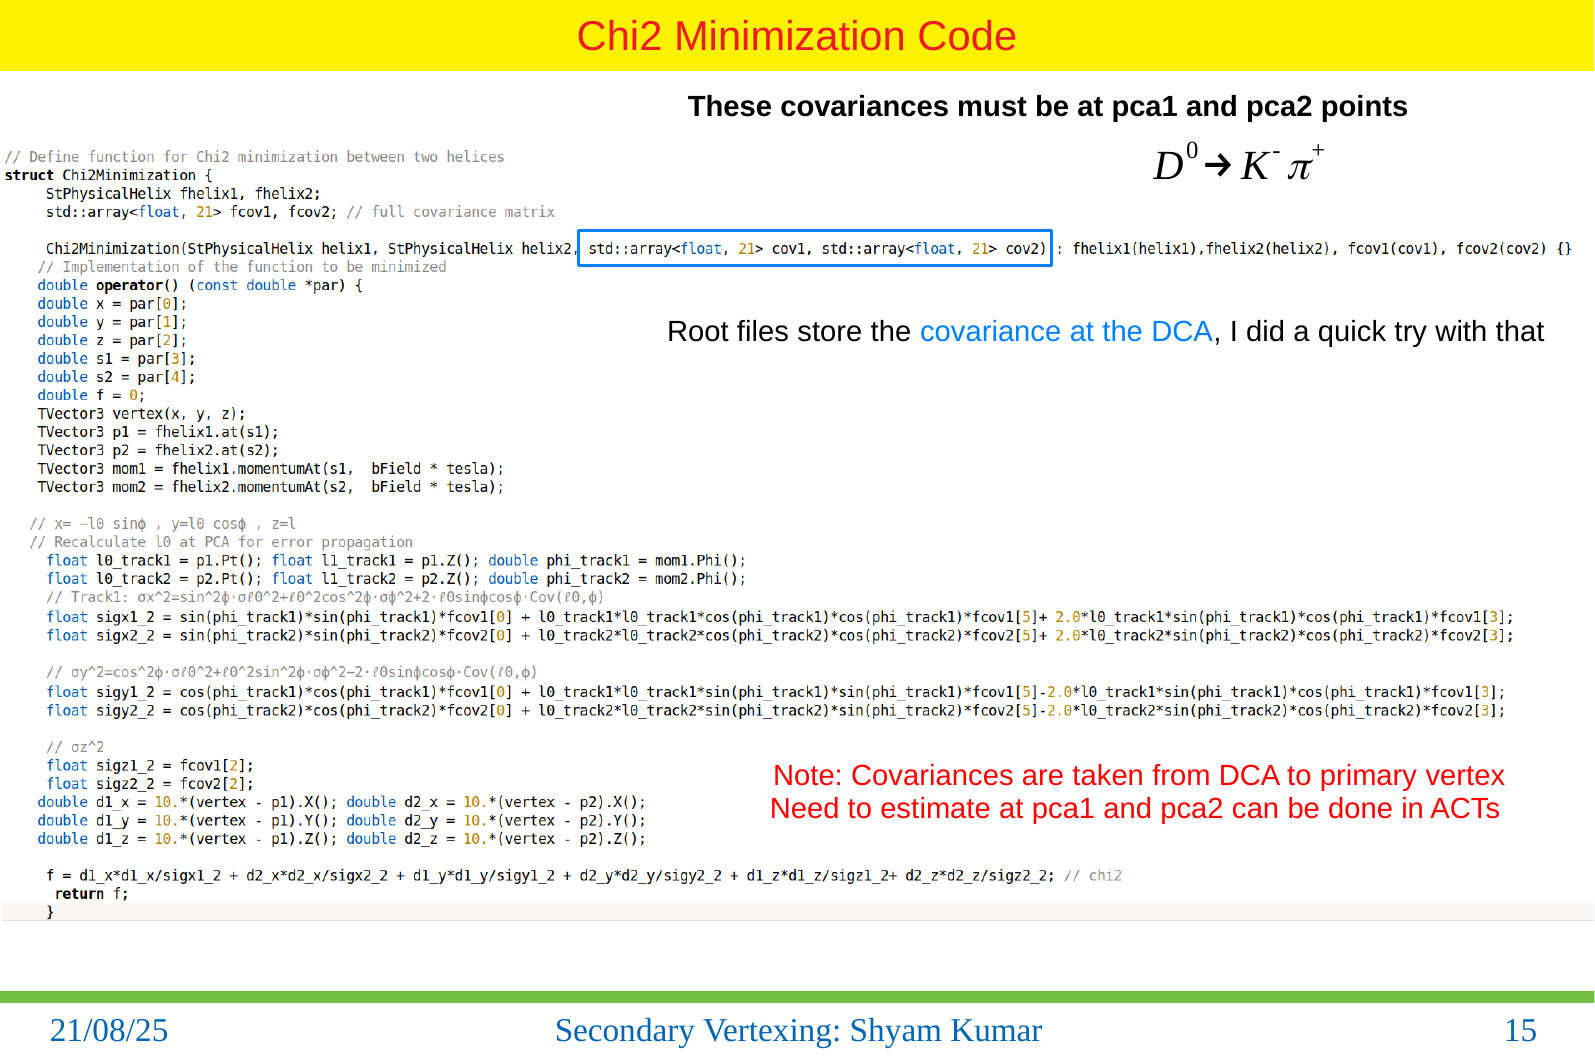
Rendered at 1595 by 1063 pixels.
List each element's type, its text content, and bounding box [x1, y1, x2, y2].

text_box These covariances must be at pca1 and pca2 points [673, 82, 1595, 224]
picture [2, 144, 1595, 921]
title Chi2 Minimization Code [0, 0, 1595, 71]
text_box Root files store the covariance at the DCA, I did a quick try with that [652, 307, 1595, 388]
chart [1145, 137, 1331, 189]
text_box Note: Covariances are taken from DCA to primary vertex Need to estimate at pca1 and pca2 can be done in ACTs [696, 751, 1583, 851]
